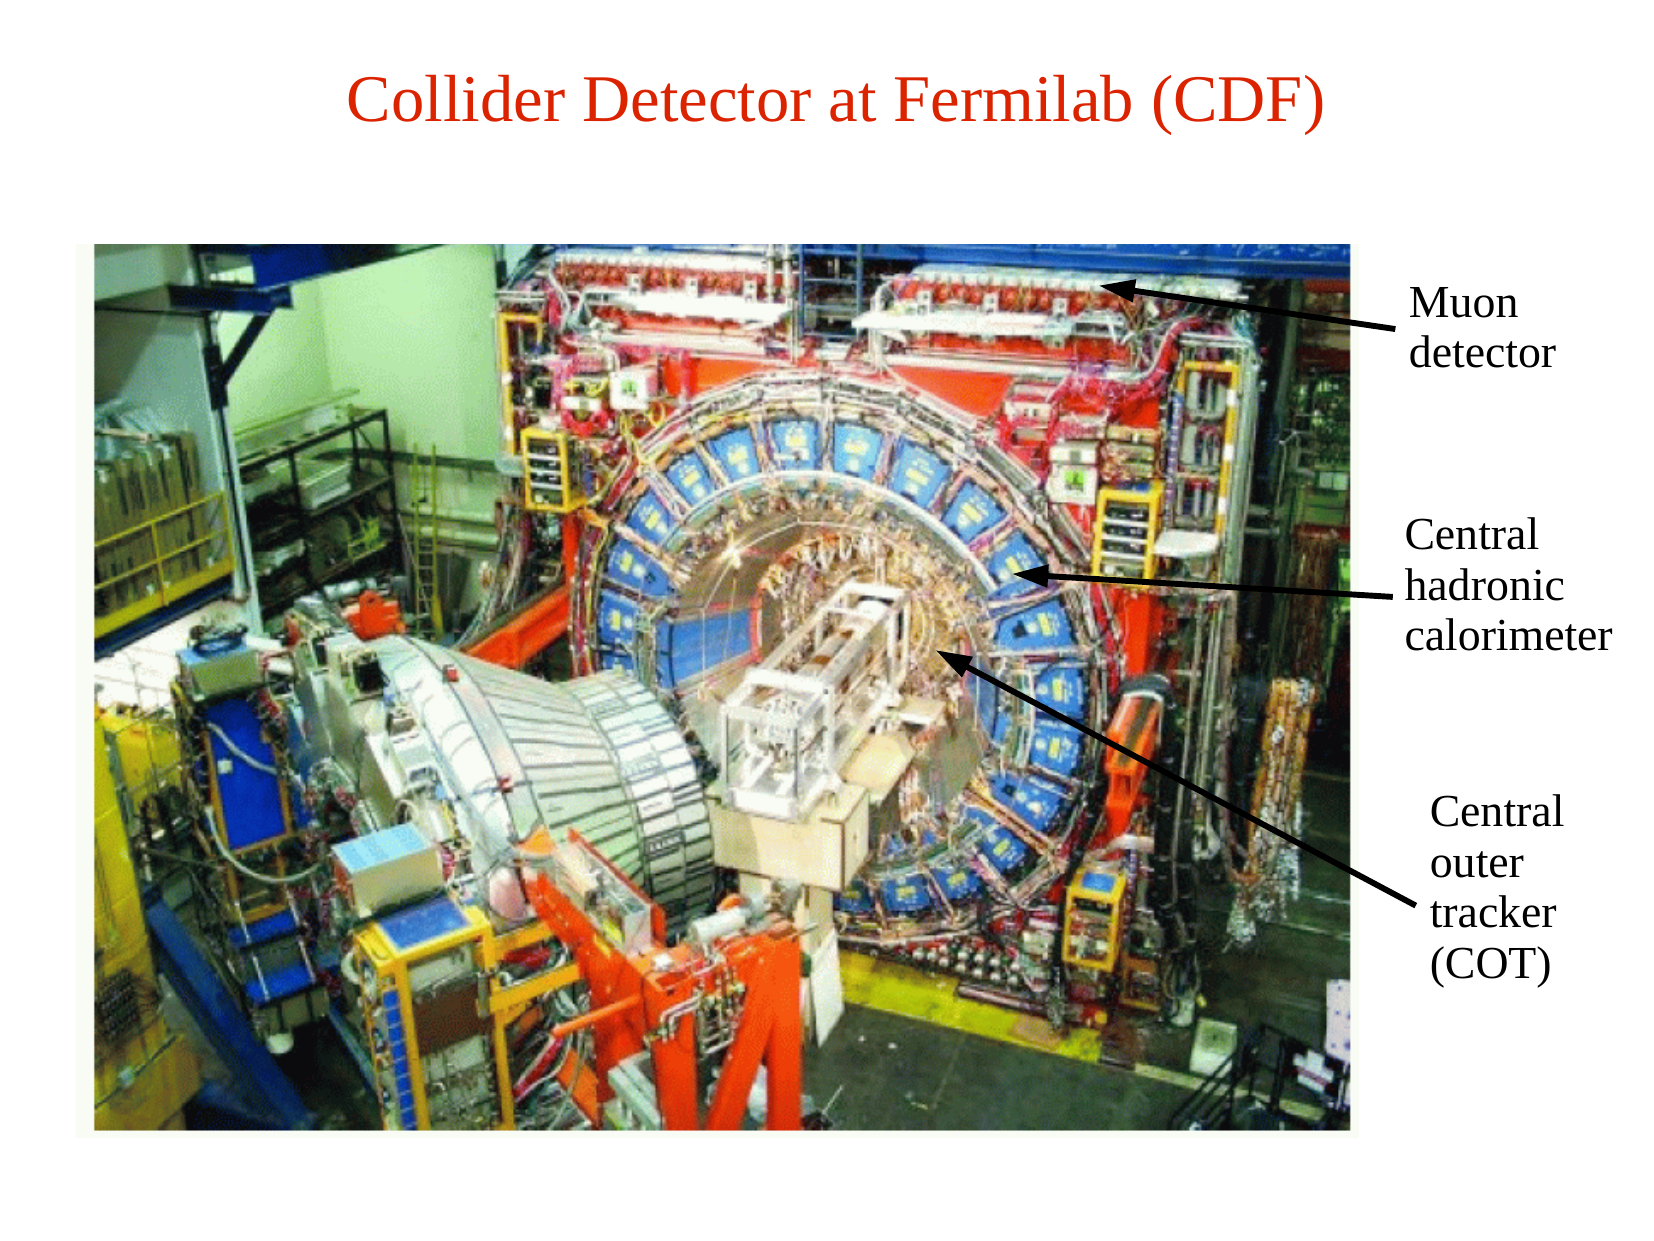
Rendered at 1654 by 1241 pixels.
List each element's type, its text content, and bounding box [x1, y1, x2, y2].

text_box Central hadronic calorimeter [1404, 508, 1614, 676]
title Collider Detector at Fermilab (CDF) [121, 8, 1534, 184]
picture [76, 244, 1359, 1138]
text_box Central outer tracker (COT) [1429, 785, 1565, 1008]
text_box Muon detector [1408, 276, 1558, 388]
